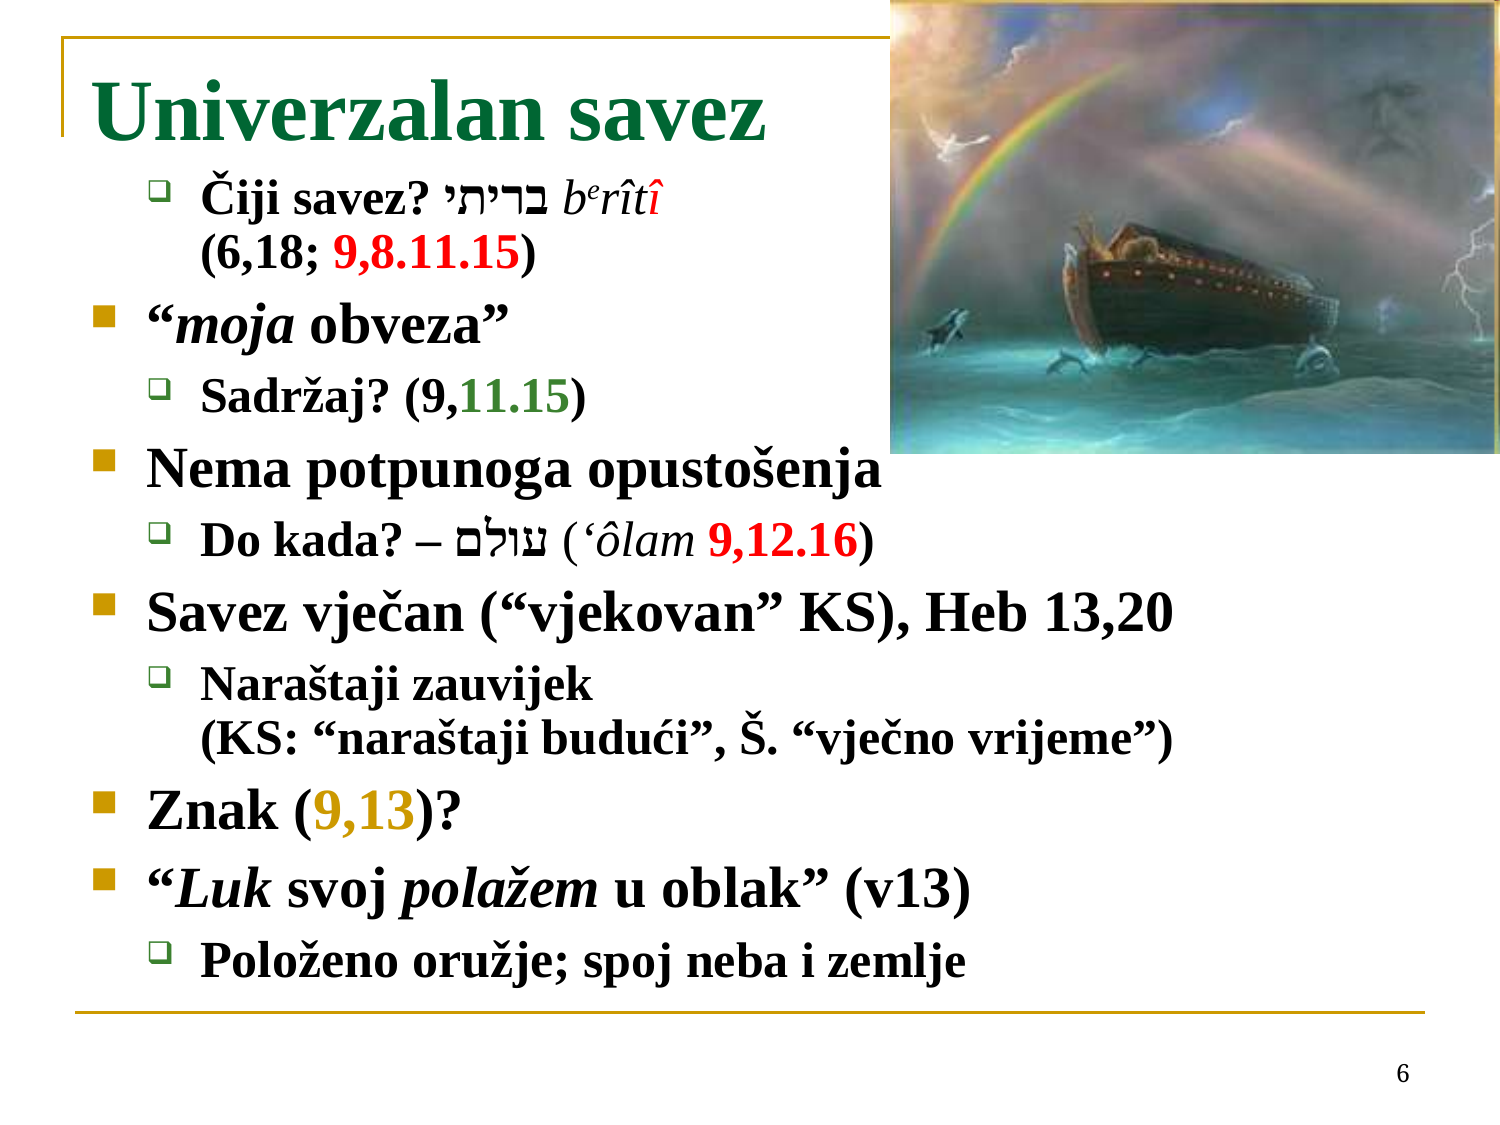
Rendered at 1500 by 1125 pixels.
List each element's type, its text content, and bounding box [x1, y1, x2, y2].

picture [890, 0, 1500, 454]
title Univerzalan savez [75, 45, 890, 163]
list Čiji savez? בריתי berîtî (6,18; 9,8.11.15) “moja obveza” Sadržaj? (9,11.15) Nema potpunoga opustošenja Do kada? – עולם (‘ôlam 9,12.16) Savez vječan (“vjekovan” KS), Heb 13,20 Naraštaji zauvijek (KS: “naraštaji budući”, Š. “vječno vrijeme”) Znak (9,13)? “Luk svoj polažem u oblak” (v13) Položeno oružje; spoj neba i zemlje [75, 163, 1426, 1013]
text_box <number> [1074, 1024, 1426, 1100]
